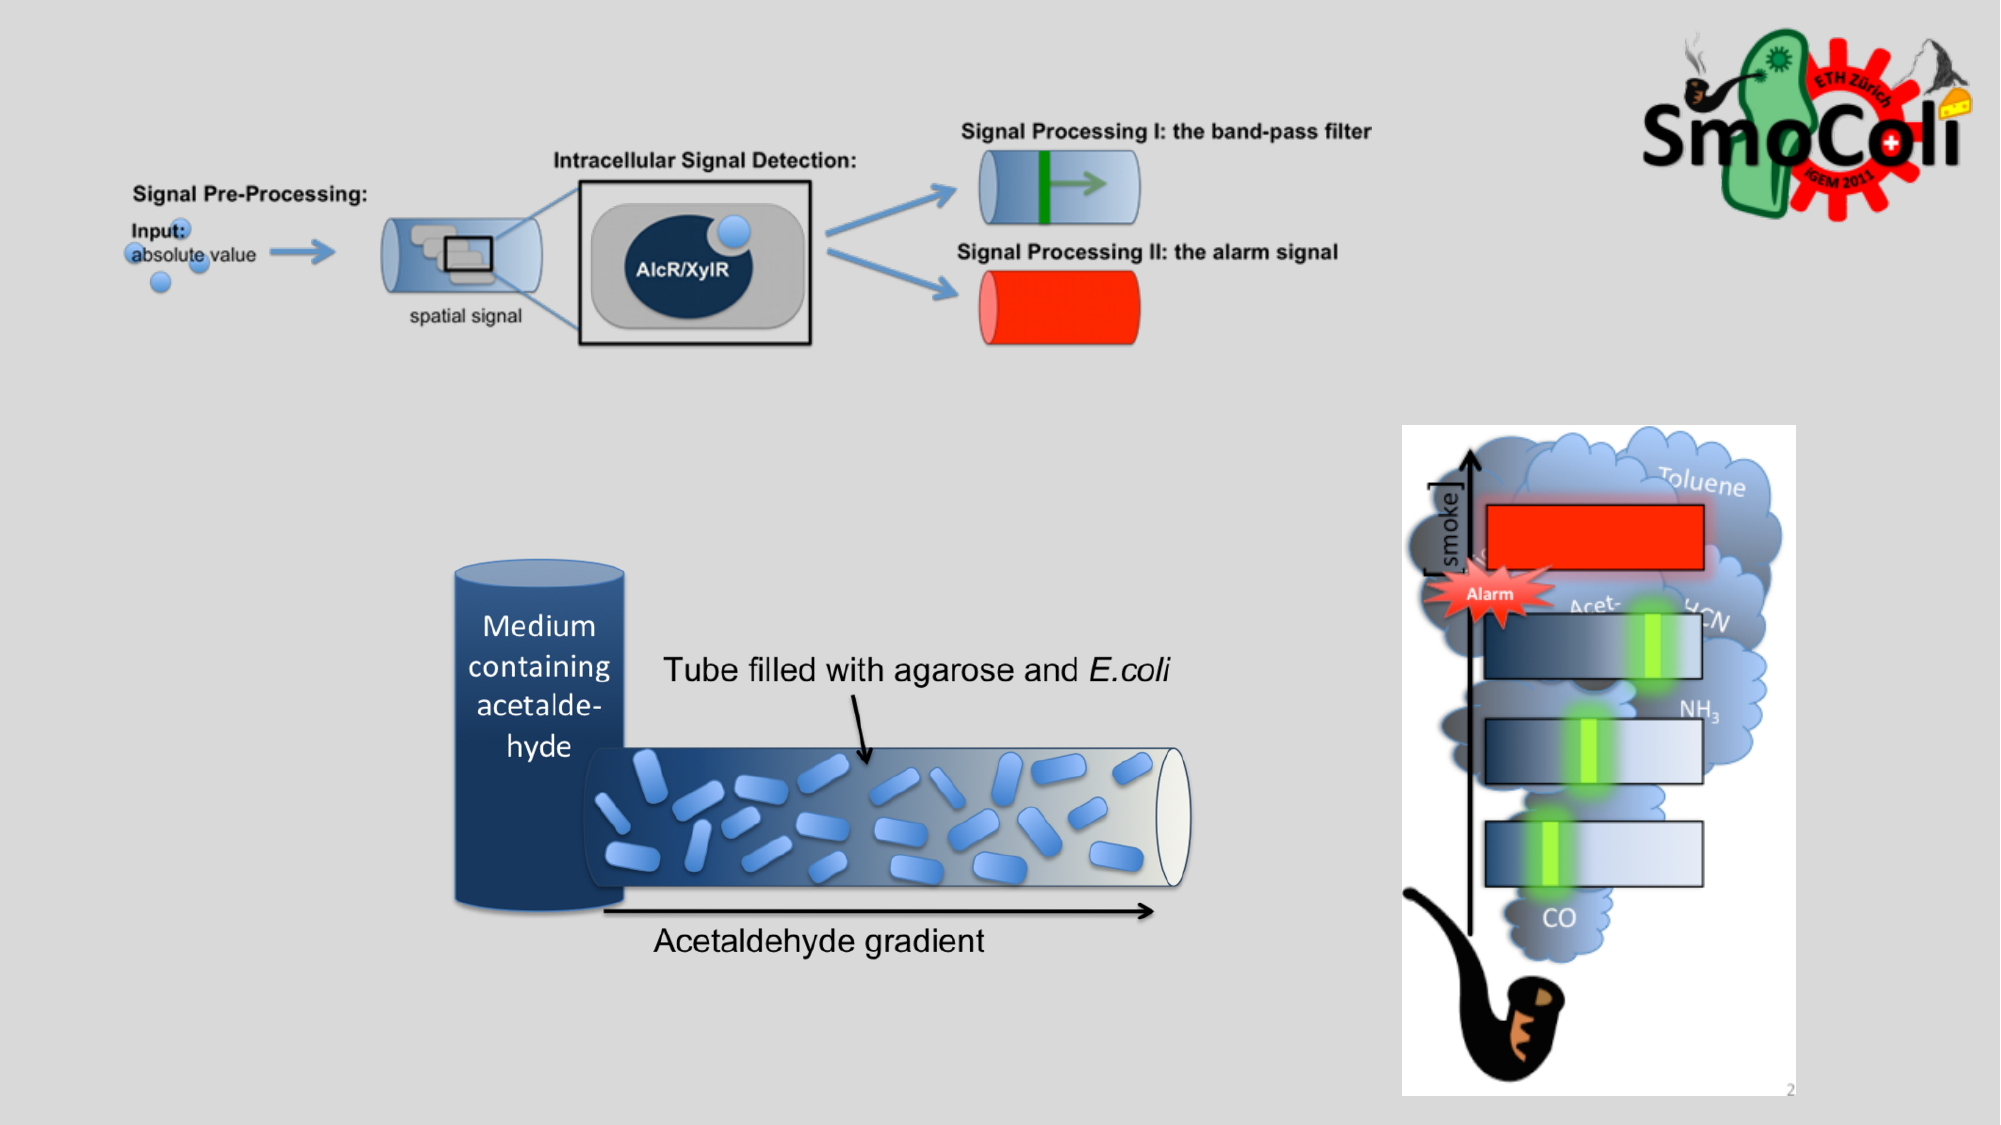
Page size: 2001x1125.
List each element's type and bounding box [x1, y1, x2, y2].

picture [1634, 25, 1979, 229]
picture [121, 113, 1372, 351]
picture [447, 555, 1198, 966]
picture [1402, 425, 1796, 1096]
